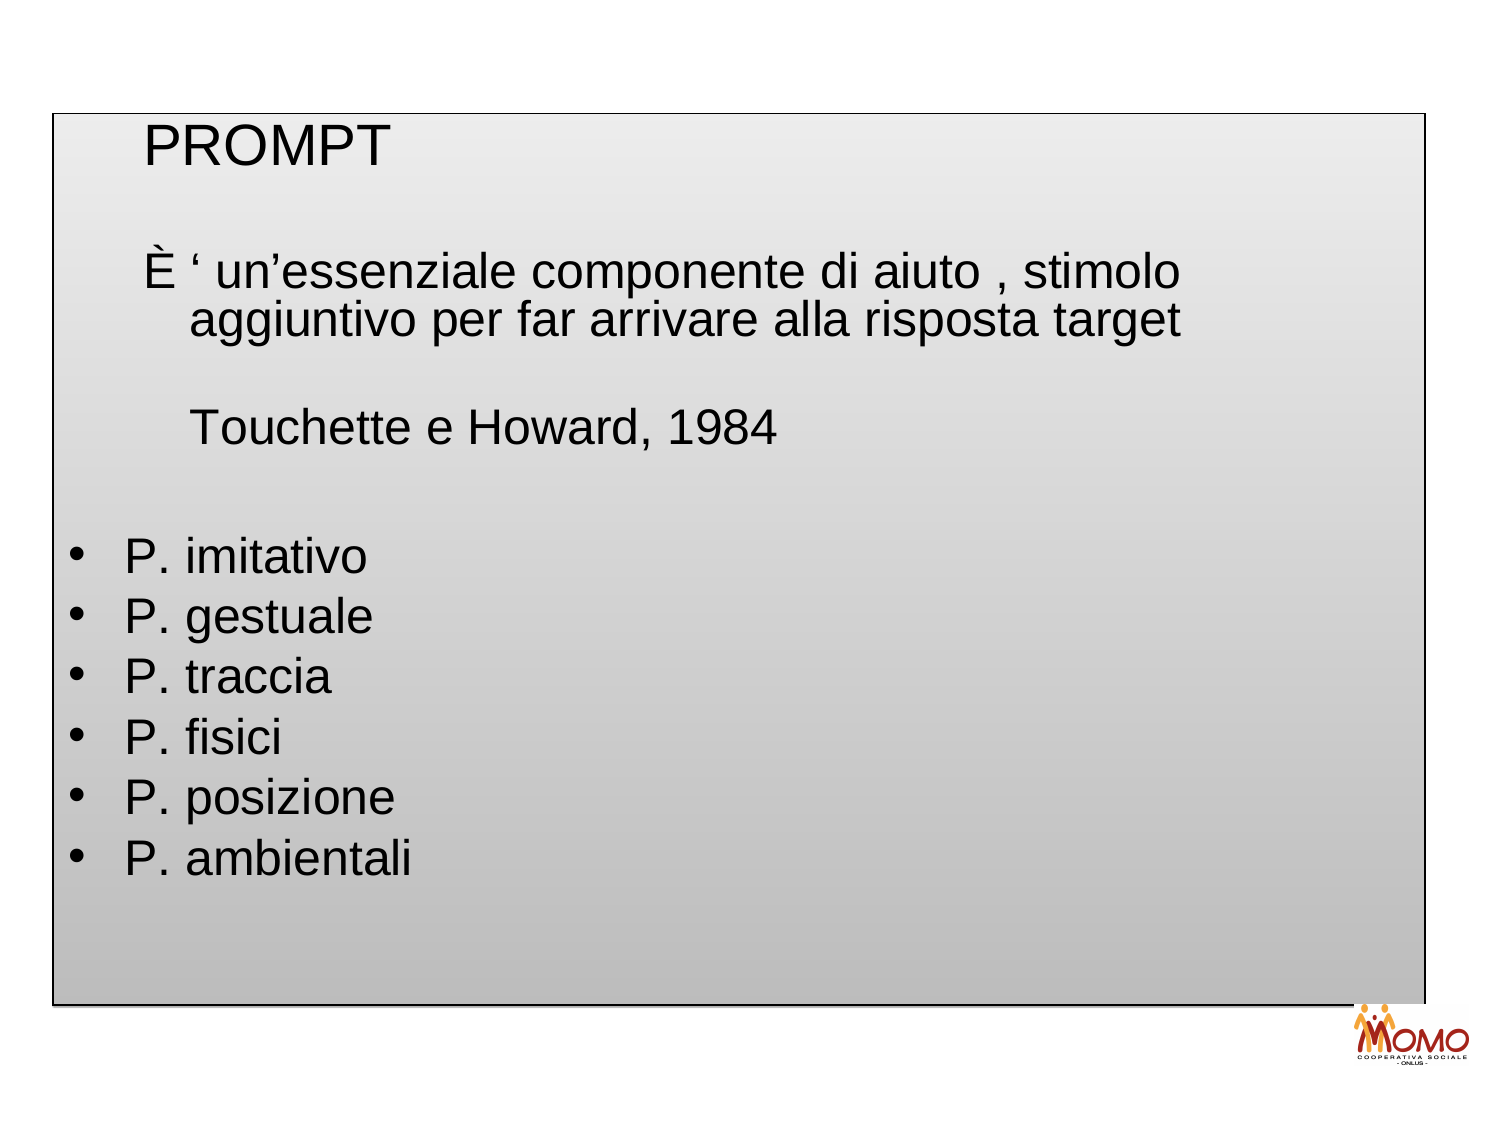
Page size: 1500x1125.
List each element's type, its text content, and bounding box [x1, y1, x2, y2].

list PROMPT È ‘ un’essenziale componente di aiuto , stimolo aggiuntivo per far arrivare alla risposta target Touchette e Howard, 1984 P. imitativo P. gestuale P. traccia P. fisici P. posizione P. ambientali [53, 113, 1426, 1005]
picture [1354, 1004, 1469, 1066]
